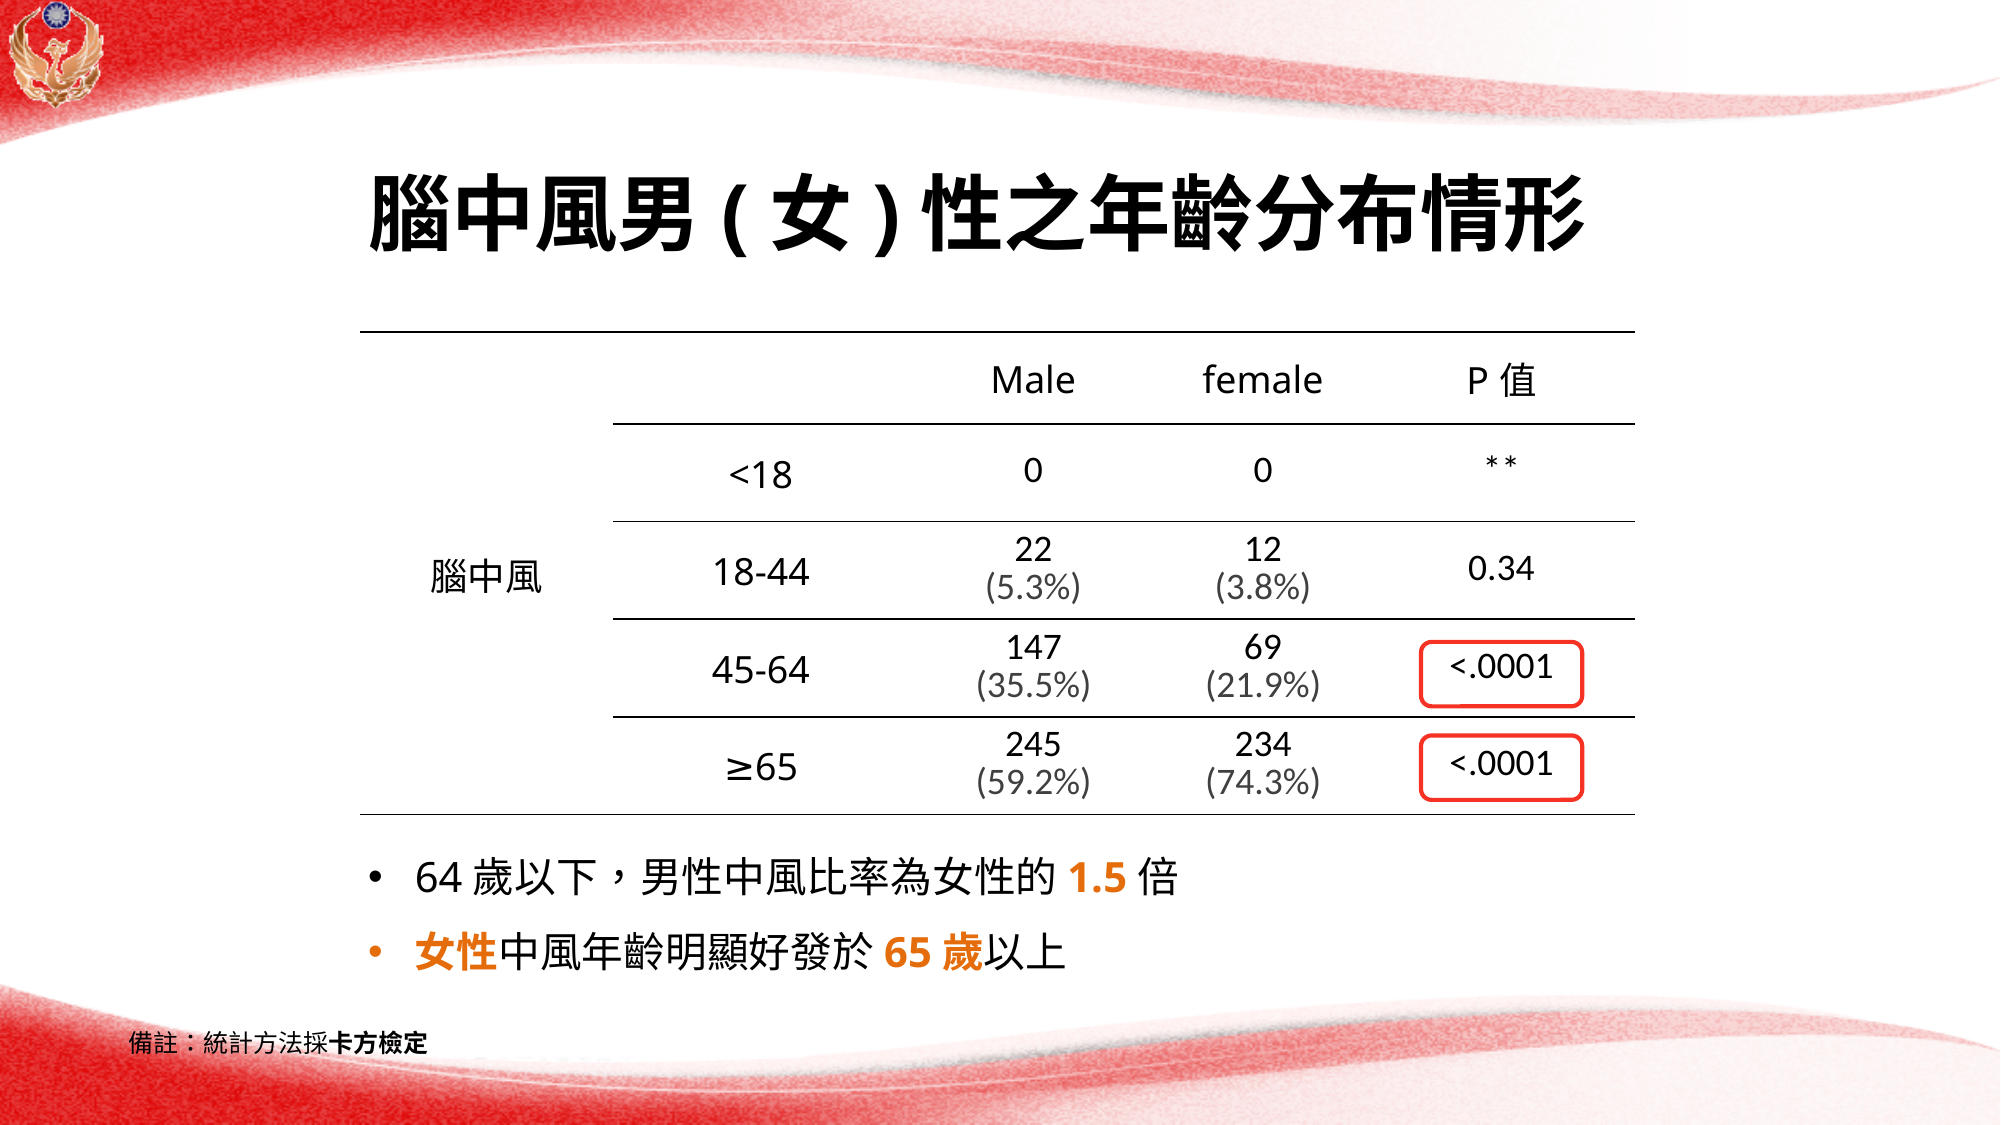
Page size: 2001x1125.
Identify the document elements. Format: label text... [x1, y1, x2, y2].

table_header female [1158, 333, 1368, 423]
table_cell 0.34 [1368, 522, 1635, 618]
table_header P值 [1368, 333, 1635, 423]
table_cell 45-64 [613, 620, 908, 716]
table_cell 18-44 [613, 522, 908, 618]
table_cell <18 [613, 425, 908, 521]
table_cell <.0001 [1368, 718, 1635, 814]
text_box 備註：統計方法採卡方檢定 [114, 1020, 737, 1066]
table_cell <.0001 [1368, 620, 1635, 716]
table_cell 69 (21.9%) [1158, 620, 1368, 716]
picture [0, 0, 2001, 1125]
table_cell 234 (74.3%) [1158, 718, 1368, 814]
table_cell ** [1368, 425, 1635, 521]
table_cell 0 [908, 425, 1158, 521]
table_cell ≥65 [613, 718, 908, 814]
title 腦中風男(女)性之年齡分布情形 [77, 117, 1878, 306]
table_cell 12 (3.8%) [1158, 522, 1368, 618]
table_cell 0 [1158, 425, 1368, 521]
table_header [613, 333, 908, 423]
text_box 64歲以下，男性中風比率為女性的1.5倍 女性中風年齡明顯好發於65歲以上 [353, 843, 1354, 984]
table_cell 22 (5.3%) [908, 522, 1158, 618]
table_cell 147 (35.5%) [908, 620, 1158, 716]
table_header 腦中風 [360, 333, 613, 814]
table_cell 245 (59.2%) [908, 718, 1158, 814]
table_header Male [908, 333, 1158, 423]
